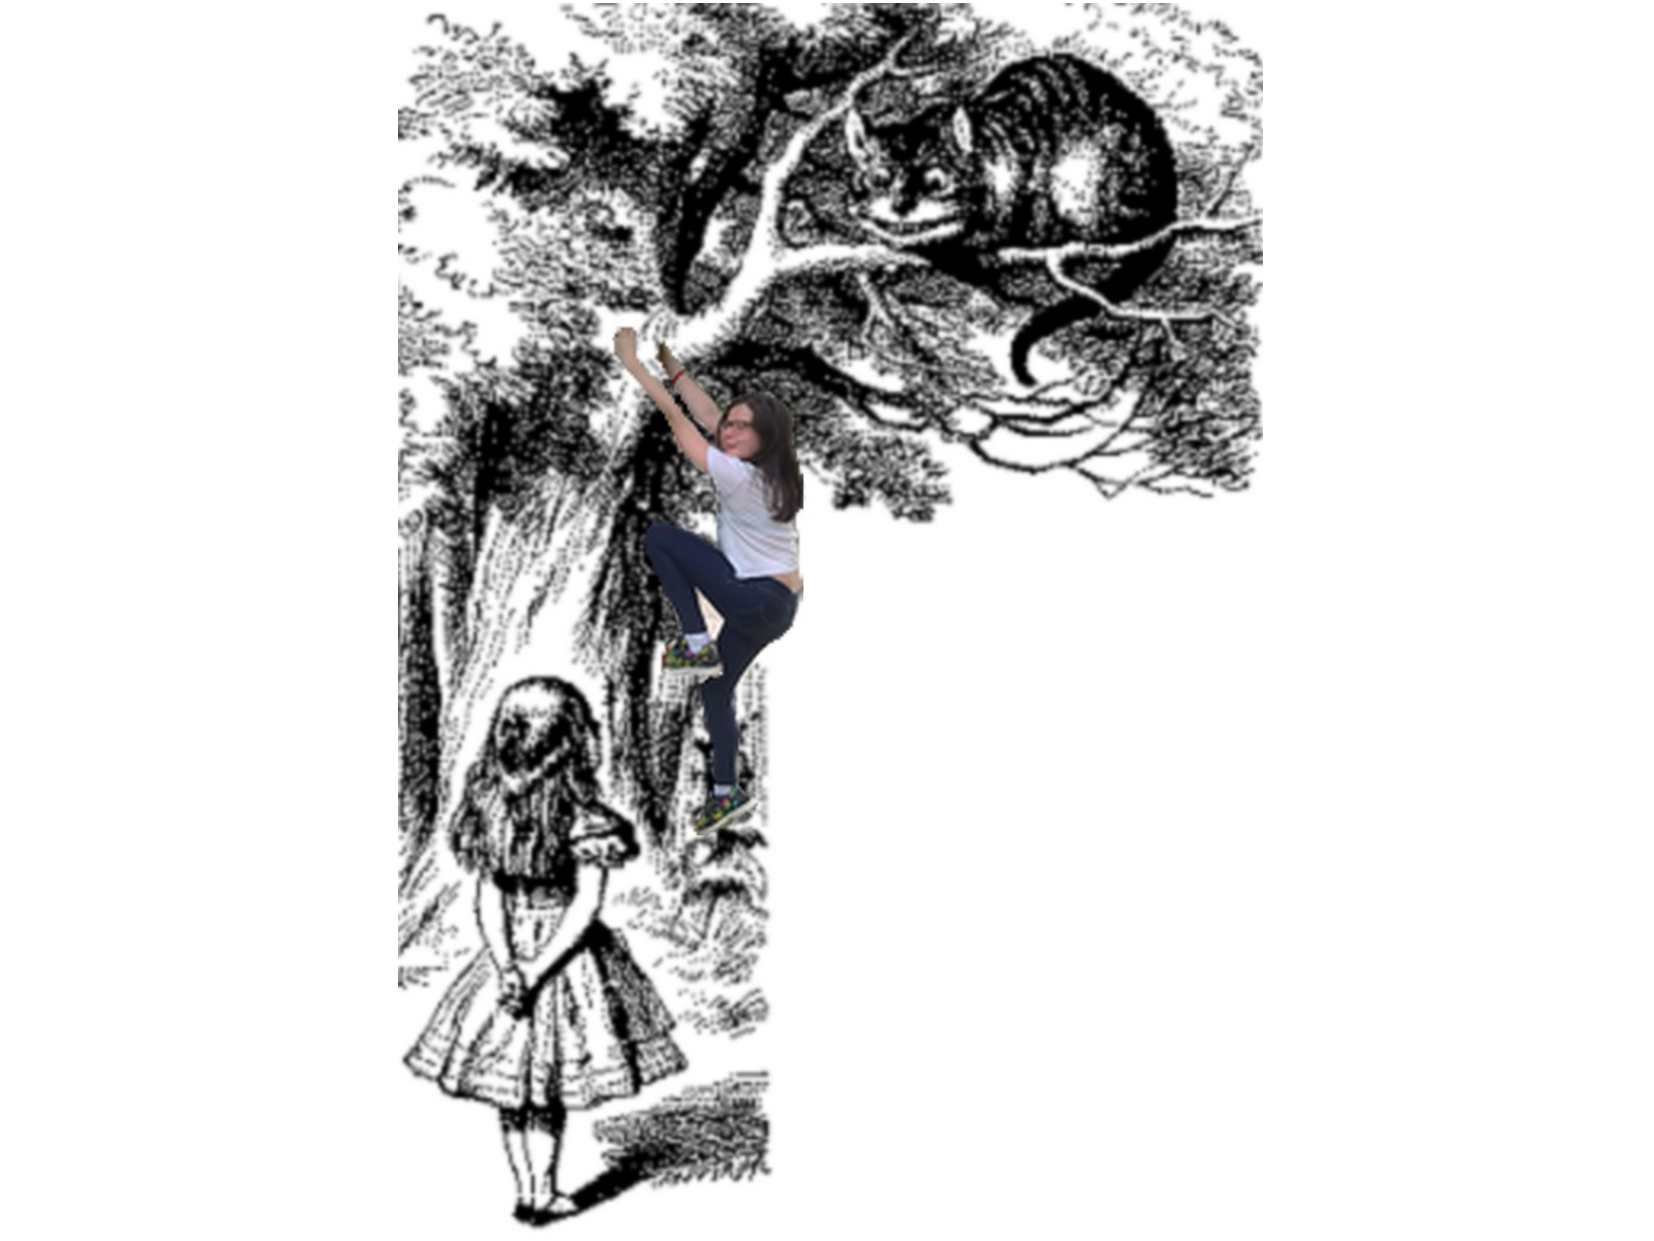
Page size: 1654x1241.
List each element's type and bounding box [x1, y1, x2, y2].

picture [398, 3, 1263, 1241]
